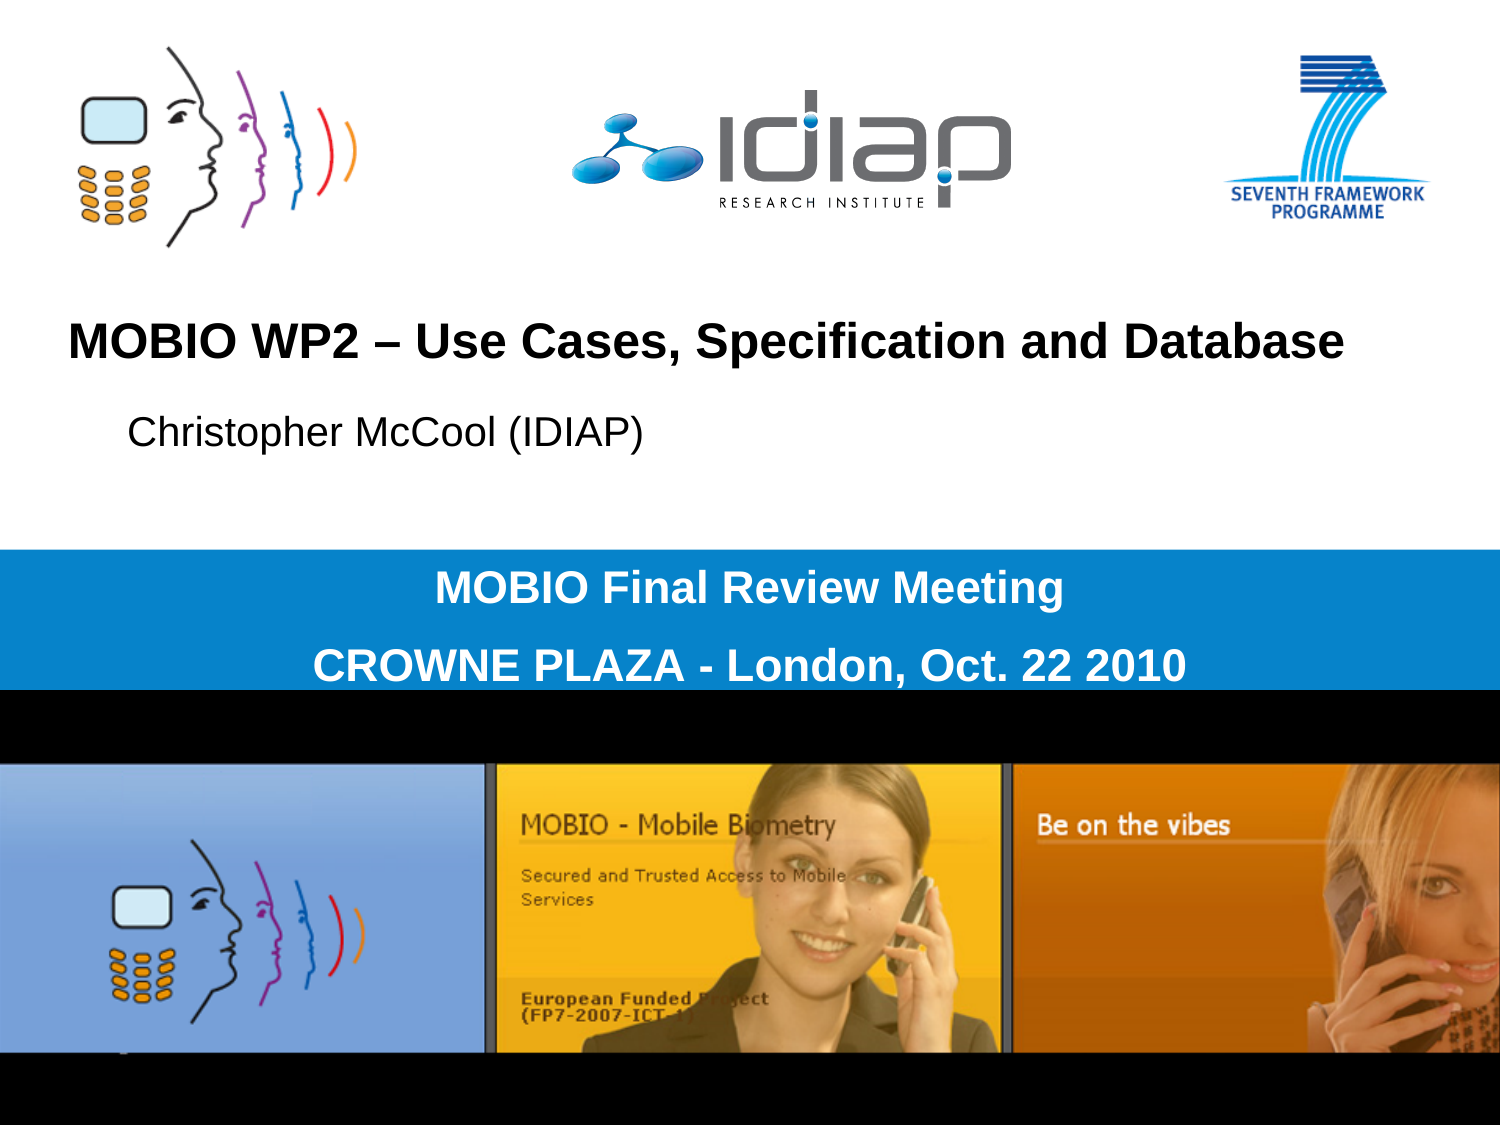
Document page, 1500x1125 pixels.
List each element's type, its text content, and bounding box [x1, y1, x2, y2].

title MOBIO WP2 – Use Cases, Specification and Database [53, 278, 1477, 398]
picture [1210, 42, 1447, 240]
picture [41, 42, 373, 271]
picture [0, 690, 1500, 1125]
subtitle Christopher McCool (IDIAP) [112, 397, 928, 480]
picture [572, 90, 1011, 208]
